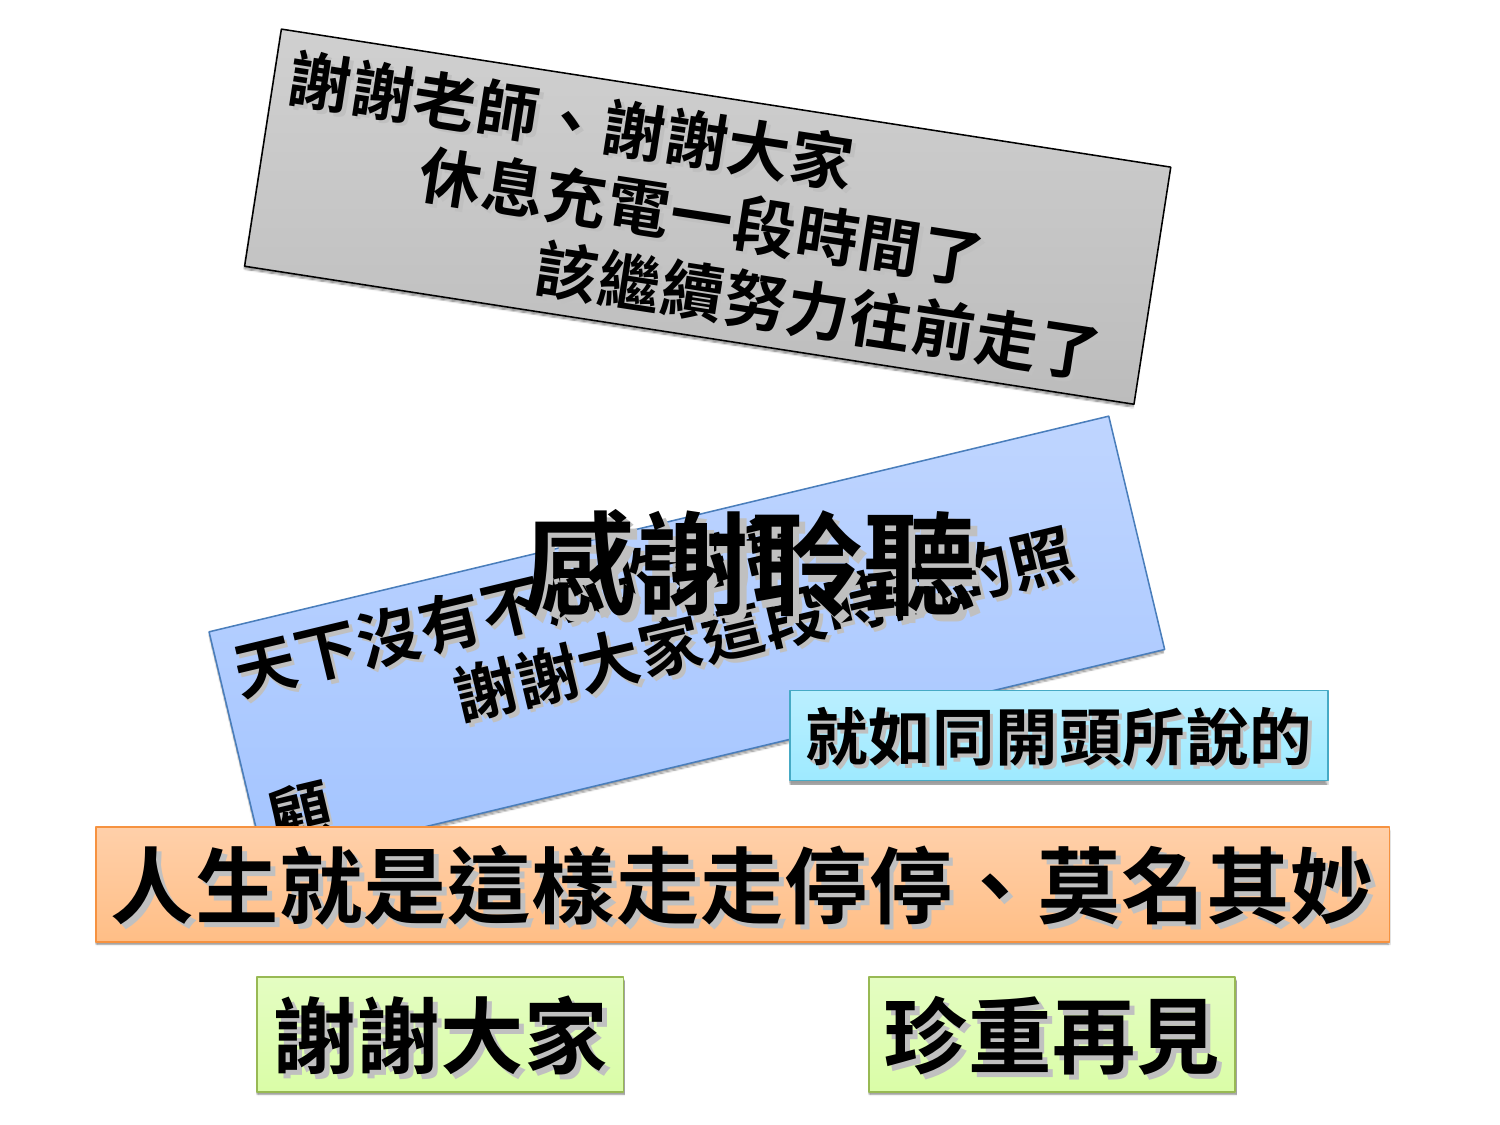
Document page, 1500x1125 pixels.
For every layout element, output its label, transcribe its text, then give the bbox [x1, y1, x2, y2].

text_box 珍重再見 [869, 977, 1235, 1092]
text_box 天下沒有不散的筵席 謝謝大家這段時間的照顧 [209, 416, 1165, 827]
text_box 謝謝大家 [257, 977, 623, 1092]
text_box 感謝聆聽 [508, 487, 992, 637]
text_box 就如同開頭所說的 [790, 690, 1328, 780]
text_box 人生就是這樣走走停停、莫名其妙 [96, 827, 1390, 942]
text_box 謝謝老師、謝謝大家 休息充電一段時間了 該繼續努力往前走了 [244, 29, 1171, 405]
